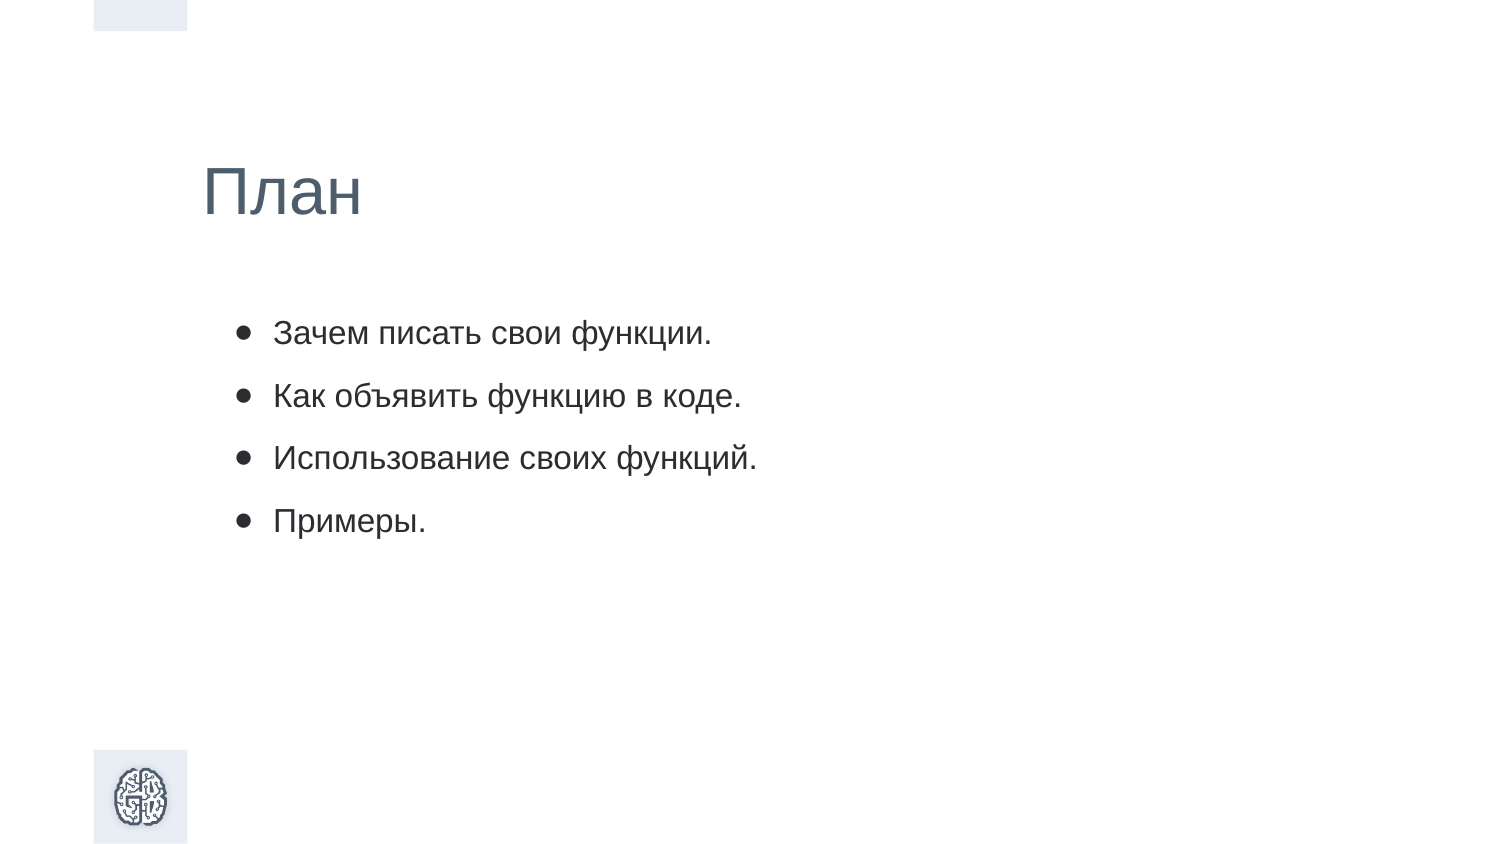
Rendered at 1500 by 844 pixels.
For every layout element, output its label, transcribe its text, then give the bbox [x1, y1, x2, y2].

text_box Примеры. [187, 472, 1312, 546]
picture [106, 760, 175, 834]
text_box План [187, 93, 1312, 282]
text_box Как объявить функцию в коде. [187, 358, 1312, 409]
text_box Использование своих функций. [187, 409, 1312, 472]
text_box Зачем писать свои функции. [187, 284, 1312, 358]
